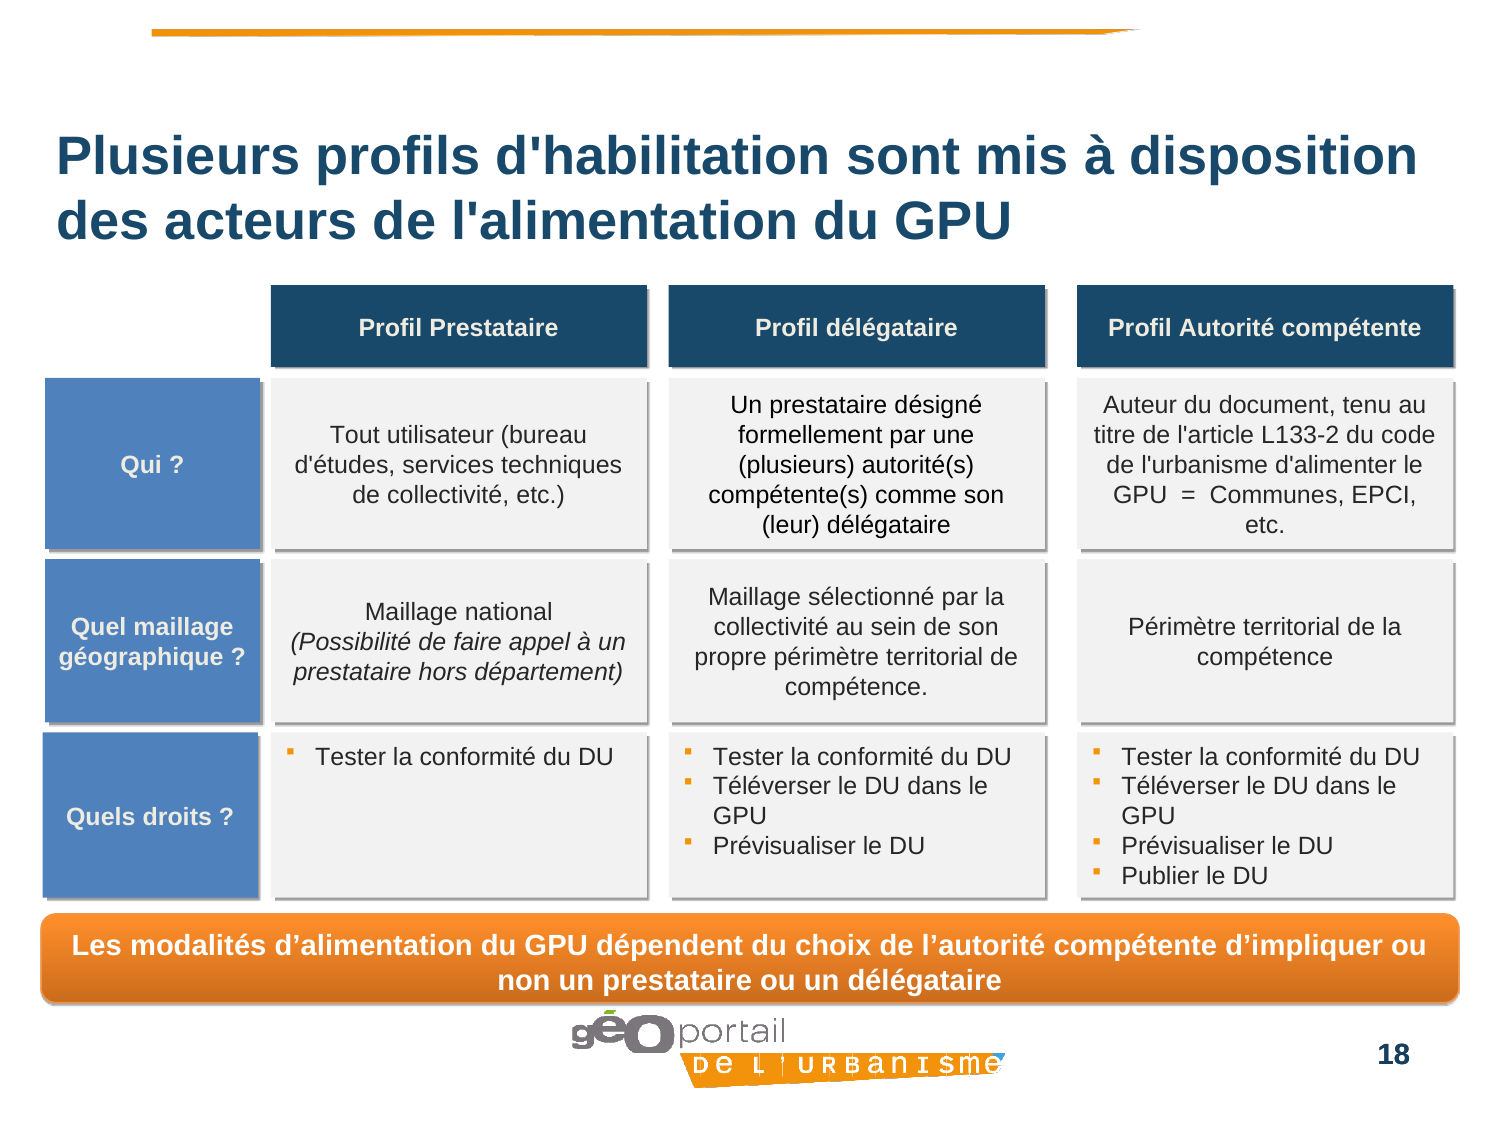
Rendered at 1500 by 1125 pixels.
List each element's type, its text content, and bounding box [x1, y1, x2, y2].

text_box Auteur du document, tenu au titre de l'article L133-2 du code de l'urbanisme d'alimenter le GPU = Communes, EPCI, etc. [1077, 377, 1454, 549]
text_box <numéro> [1249, 1026, 1426, 1081]
text_box Quel maillage géographique ? [45, 559, 260, 723]
picture [536, 869, 1037, 913]
text_box Profil délégataire [668, 285, 1045, 367]
title Plusieurs profils d'habilitation sont mis à disposition des acteurs de l'alimentation du GPU [41, 104, 1459, 268]
text_box Qui ? [45, 377, 260, 549]
text_box Périmètre territorial de la compétence [1077, 559, 1454, 723]
text_box Tout utilisateur (bureau d'études, services techniques de collectivité, etc.) [270, 377, 647, 549]
text_box Profil Autorité compétente [1077, 285, 1454, 367]
text_box Maillage sélectionné par la collectivité au sein de son propre périmètre territorial de compétence. [668, 559, 1045, 723]
text_box Tester la conformité du DU [270, 732, 647, 898]
text_box Quels droits ? [42, 732, 258, 898]
picture [536, 1003, 1037, 1125]
text_box Un prestataire désigné formellement par une (plusieurs) autorité(s) compétente(s) comme son (leur) délégataire [668, 377, 1045, 549]
text_box Profil Prestataire [270, 285, 647, 367]
text_box Les modalités d’alimentation du GPU dépendent du choix de l’autorité compétente d’impliquer ou non un prestataire ou un délégataire [41, 913, 1459, 1003]
text_box Tester la conformité du DU Téléverser le DU dans le GPU Prévisualiser le DU [668, 732, 1045, 898]
text_box Maillage national (Possibilité de faire appel à un prestataire hors département) [270, 559, 647, 723]
text_box Tester la conformité du DU Téléverser le DU dans le GPU Prévisualiser le DU Publier le DU [1077, 732, 1454, 898]
